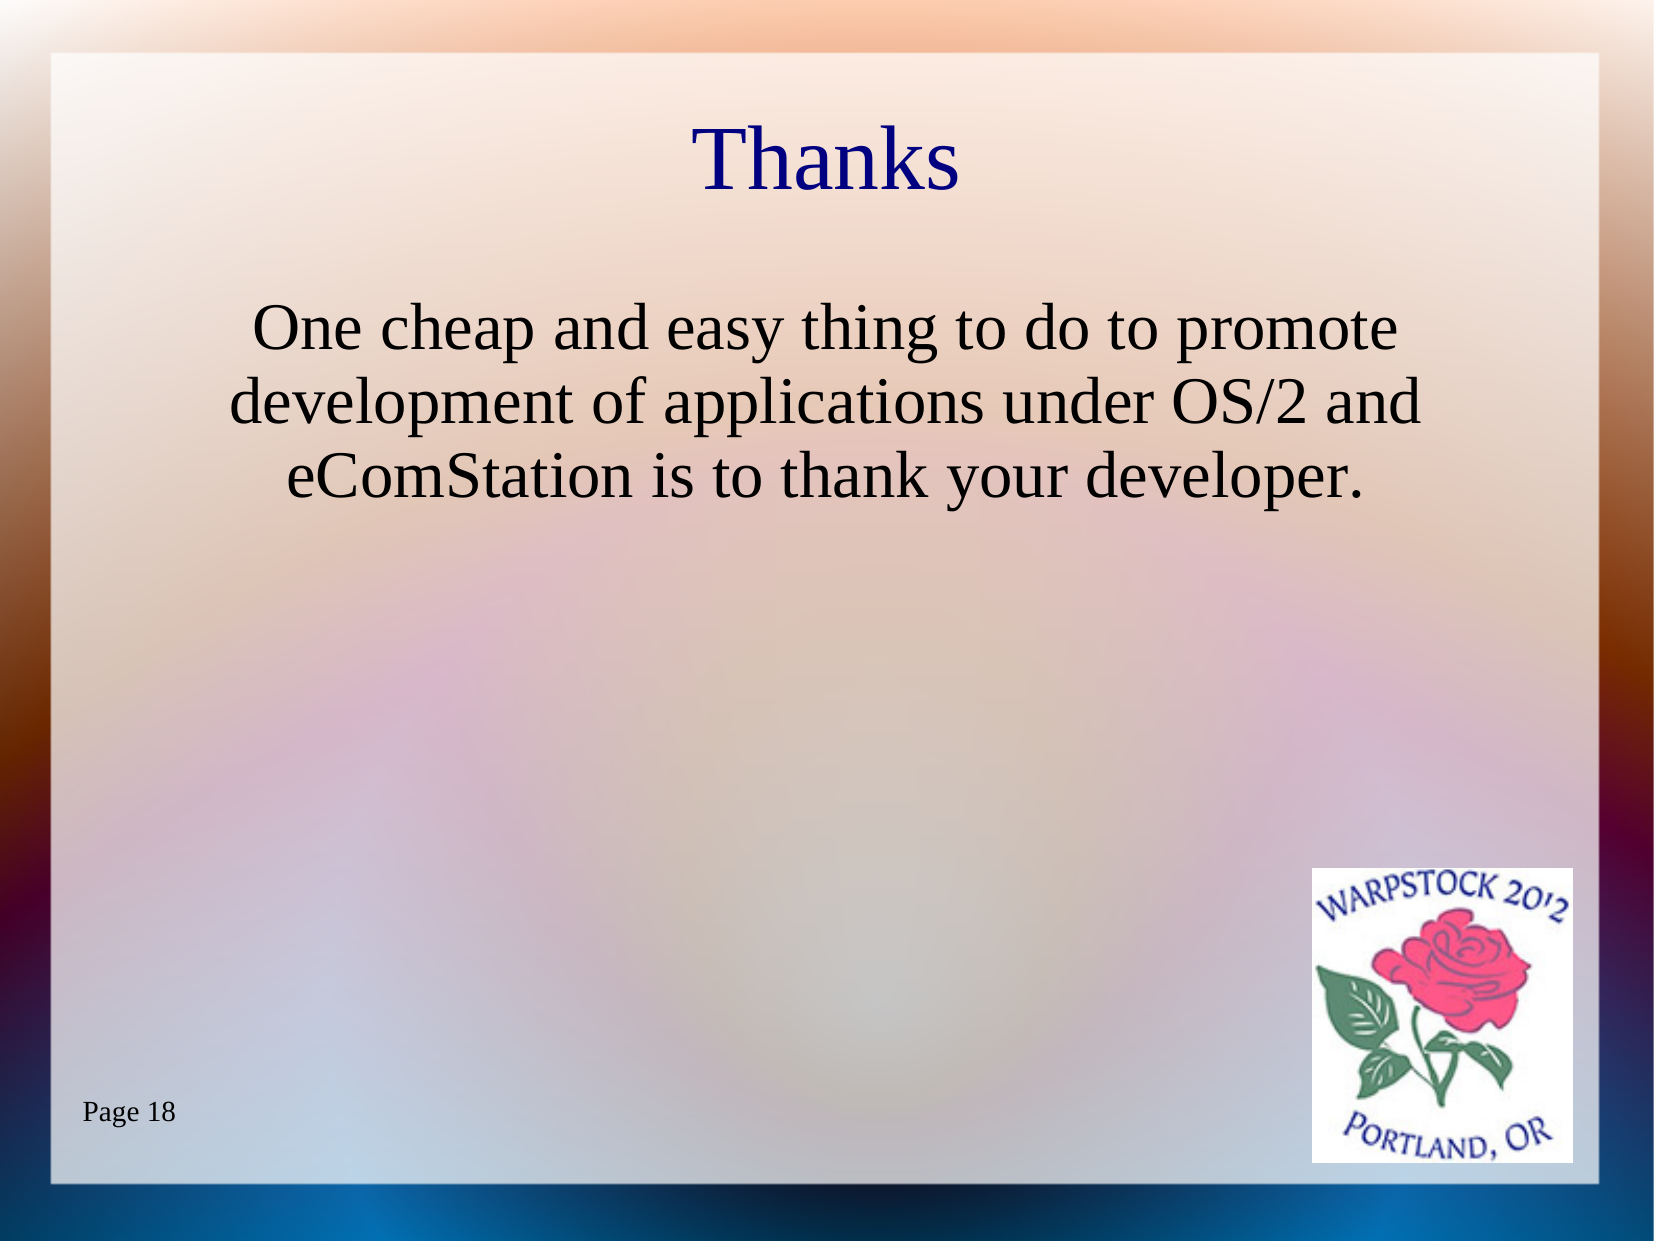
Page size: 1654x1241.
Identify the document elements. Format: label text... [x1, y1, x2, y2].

list One cheap and easy thing to do to promote development of applications under OS/2 and eComStation is to thank your developer. [82, 290, 1571, 1036]
title Thanks [82, 62, 1571, 256]
picture [0, 0, 1654, 1241]
